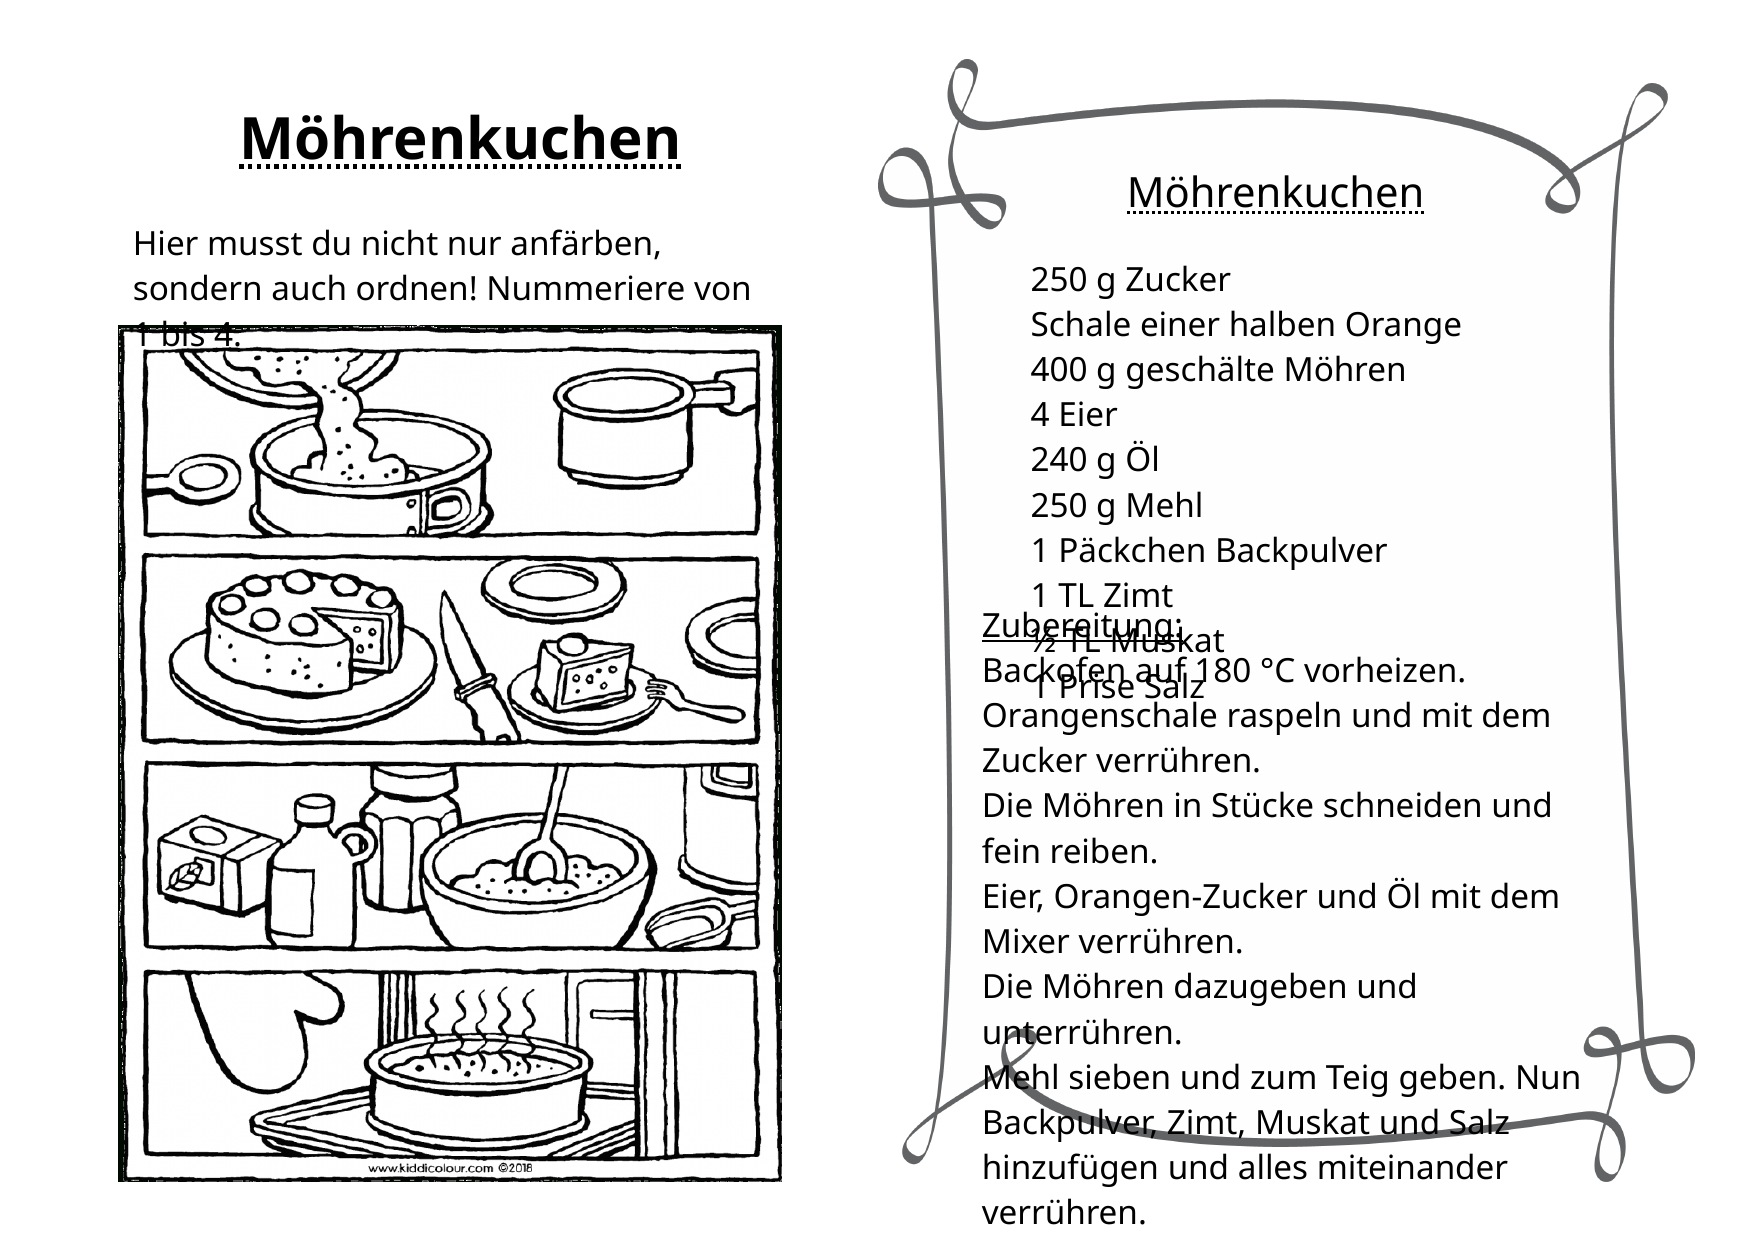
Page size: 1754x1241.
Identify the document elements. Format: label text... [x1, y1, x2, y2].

text_box Zubereitung: Backofen auf 180 °C vorheizen. Orangenschale raspeln und mit dem Zucker verrühren. Die Möhren in Stücke schneiden und fein reiben. Eier, Orangen-Zucker und Öl mit dem Mixer verrühren. Die Möhren dazugeben und unterrühren. Mehl sieben und zum Teig geben. Nun Backpulver, Zimt, Muskat und Salz hinzufügen und alles miteinander verrühren. Den Teig in eine gefettete Backform füllen und auf mittlerer Stufe ca. 30 – 35 Minuten bei 180 °C backen. Den Kuchen 20 Minuten in der Form abkühlen lassen, dann stürzen und auf dem Kuchengitter kalt werden lassen. [967, 594, 1629, 1154]
picture [1104, 1163, 1114, 1177]
picture [878, 59, 1695, 1182]
text_box Möhrenkuchen [980, 111, 1571, 272]
picture [166, 331, 176, 344]
text_box Möhrenkuchen [59, 78, 863, 196]
picture [118, 325, 782, 1182]
text_box Hier musst du nicht nur anfärben, sondern auch ordnen! Nummeriere von 1 bis 4. [118, 212, 780, 331]
text_box 250 g Zucker Schale einer halben Orange 400 g geschälte Möhren 4 Eier 240 g Öl 250 g Mehl 1 Päckchen Backpulver 1 TL Zimt ½ TL Muskat 1 Prise Salz [1015, 248, 1595, 594]
picture [218, 331, 226, 338]
